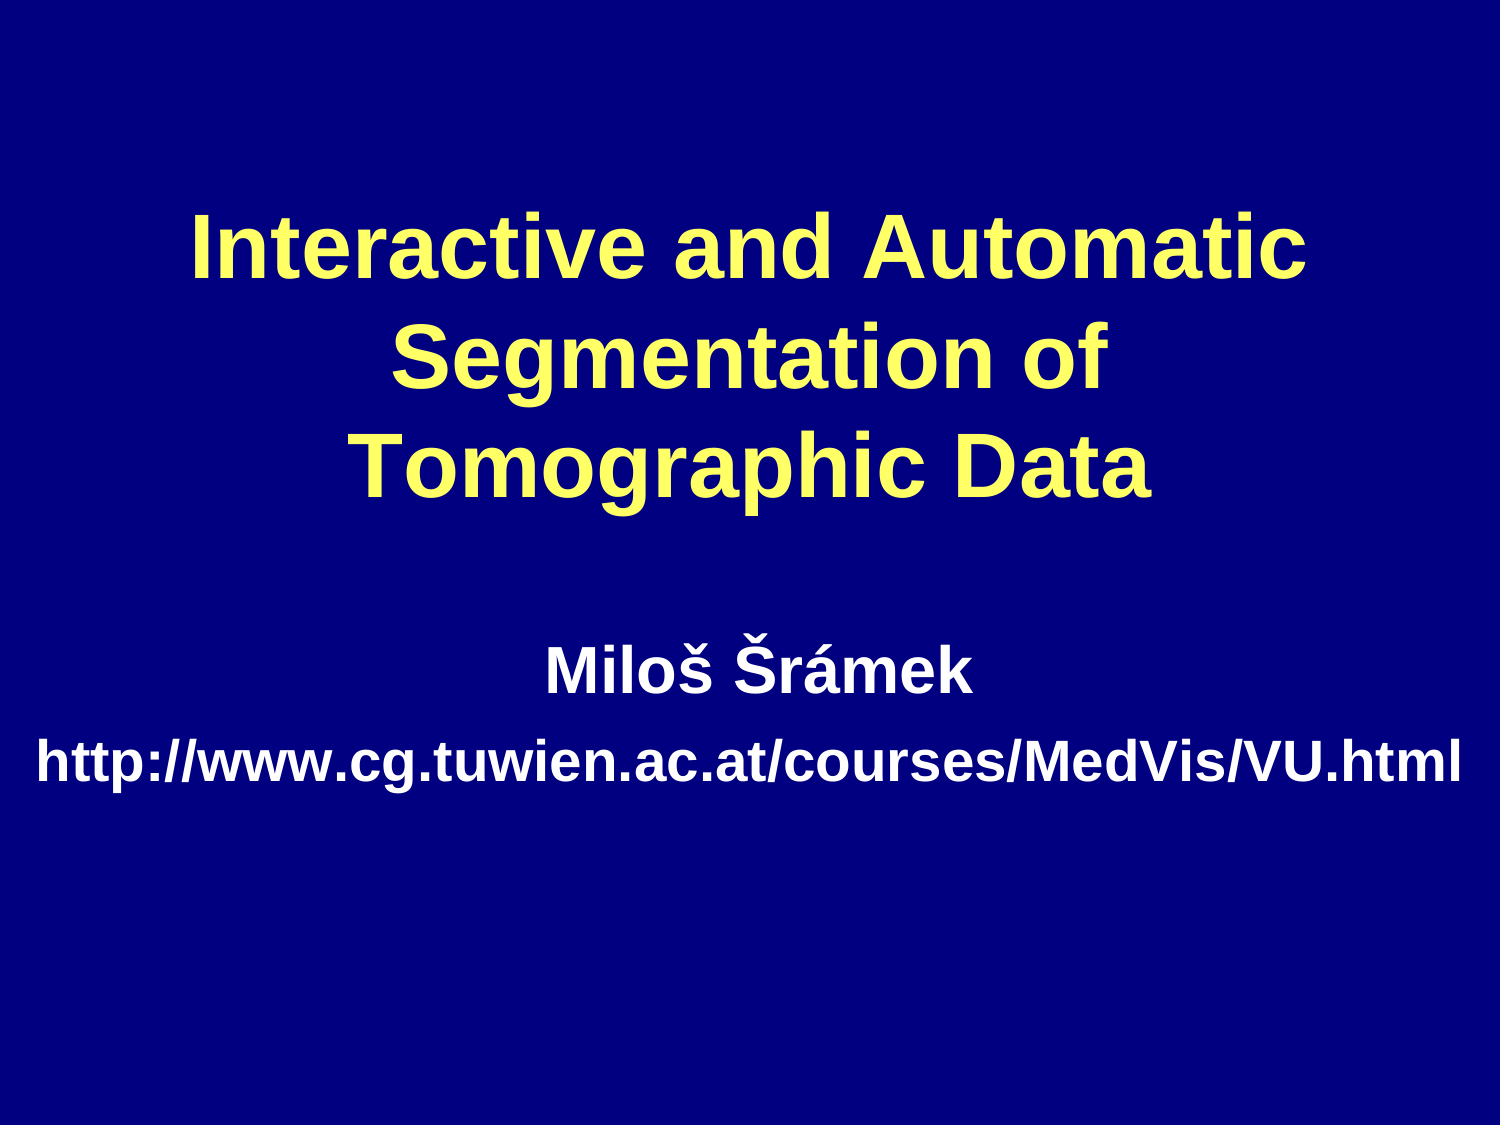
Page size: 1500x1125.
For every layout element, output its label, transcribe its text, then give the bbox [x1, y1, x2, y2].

subtitle Miloš Šrámek http://www.cg.tuwien.ac.at/courses/MedVis/VU.html [0, 620, 1500, 908]
title Interactive and Automatic Segmentation of Tomographic Data [112, 131, 1388, 526]
